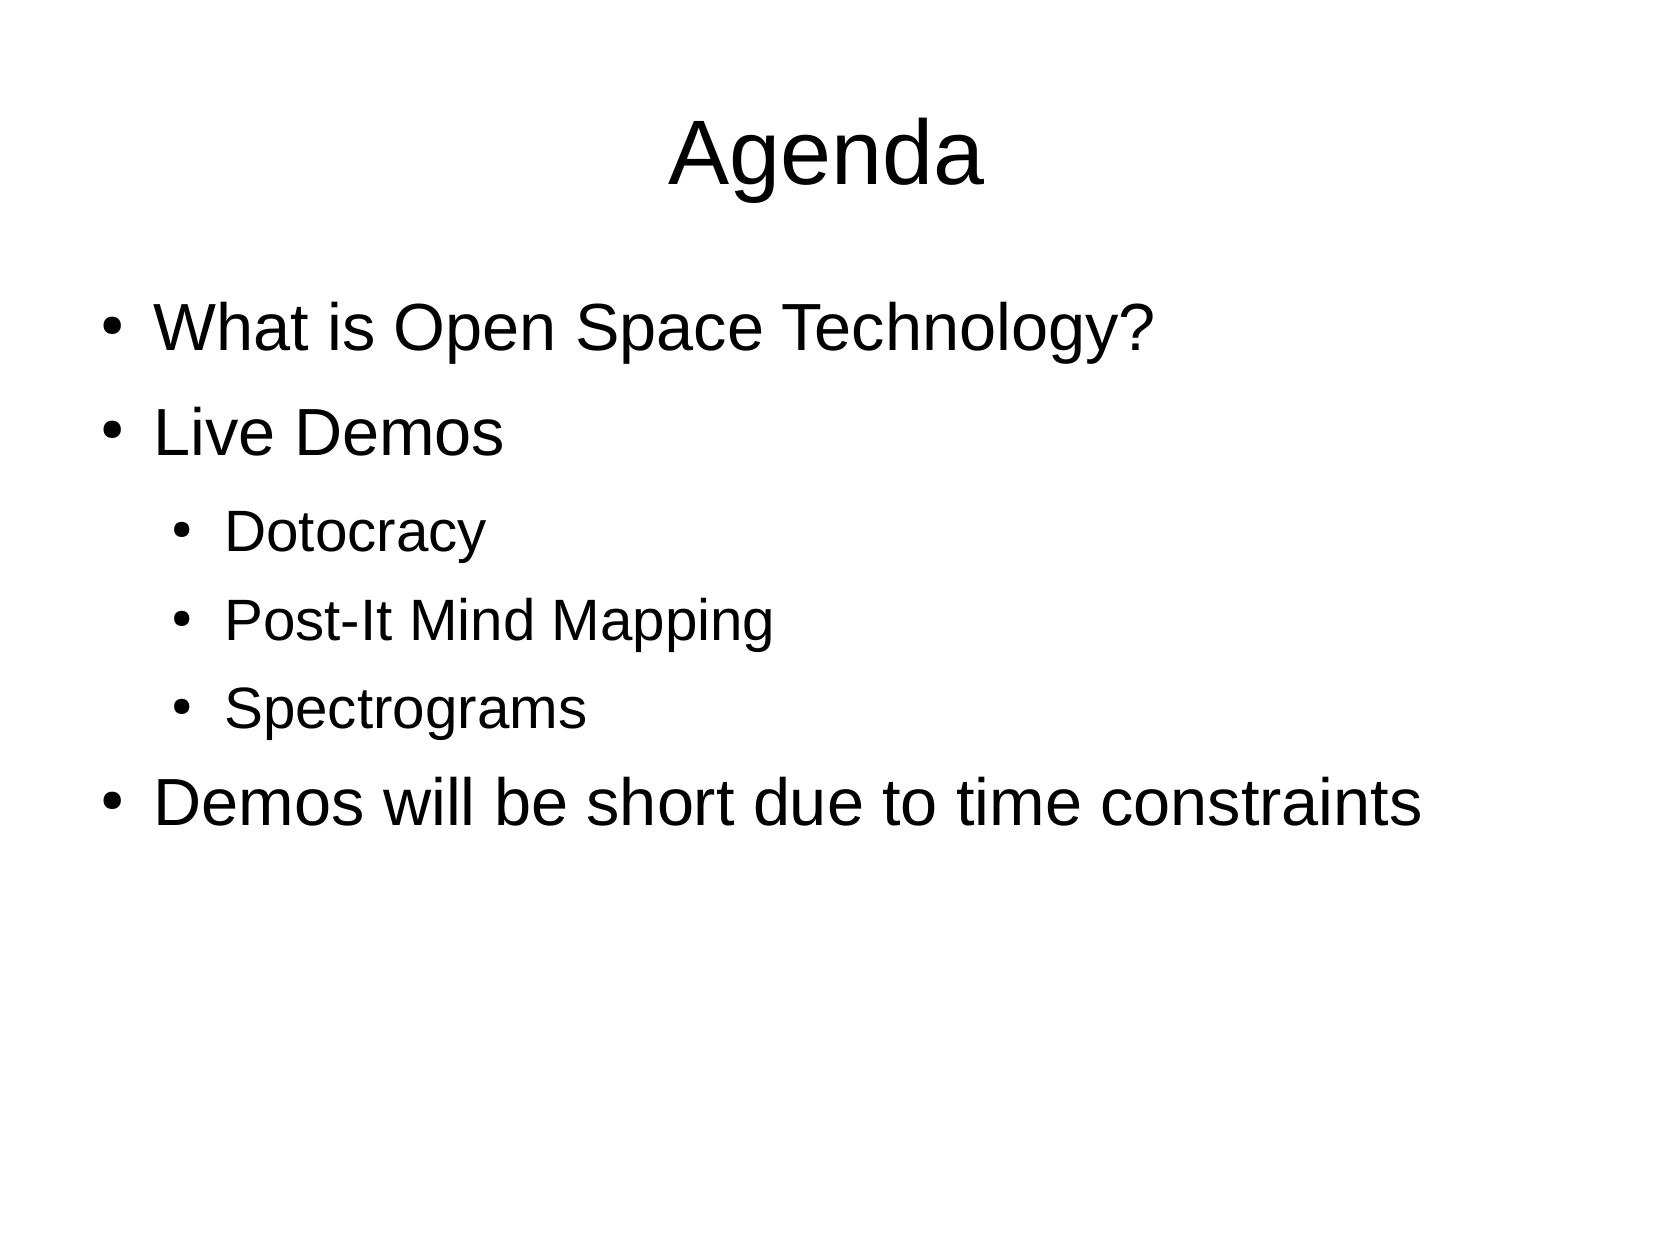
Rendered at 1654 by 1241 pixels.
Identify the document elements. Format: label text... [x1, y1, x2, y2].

list What is Open Space Technology? Live Demos Dotocracy Post-It Mind Mapping Spectrograms Demos will be short due to time constraints [82, 290, 1571, 1109]
title Agenda [82, 49, 1571, 257]
